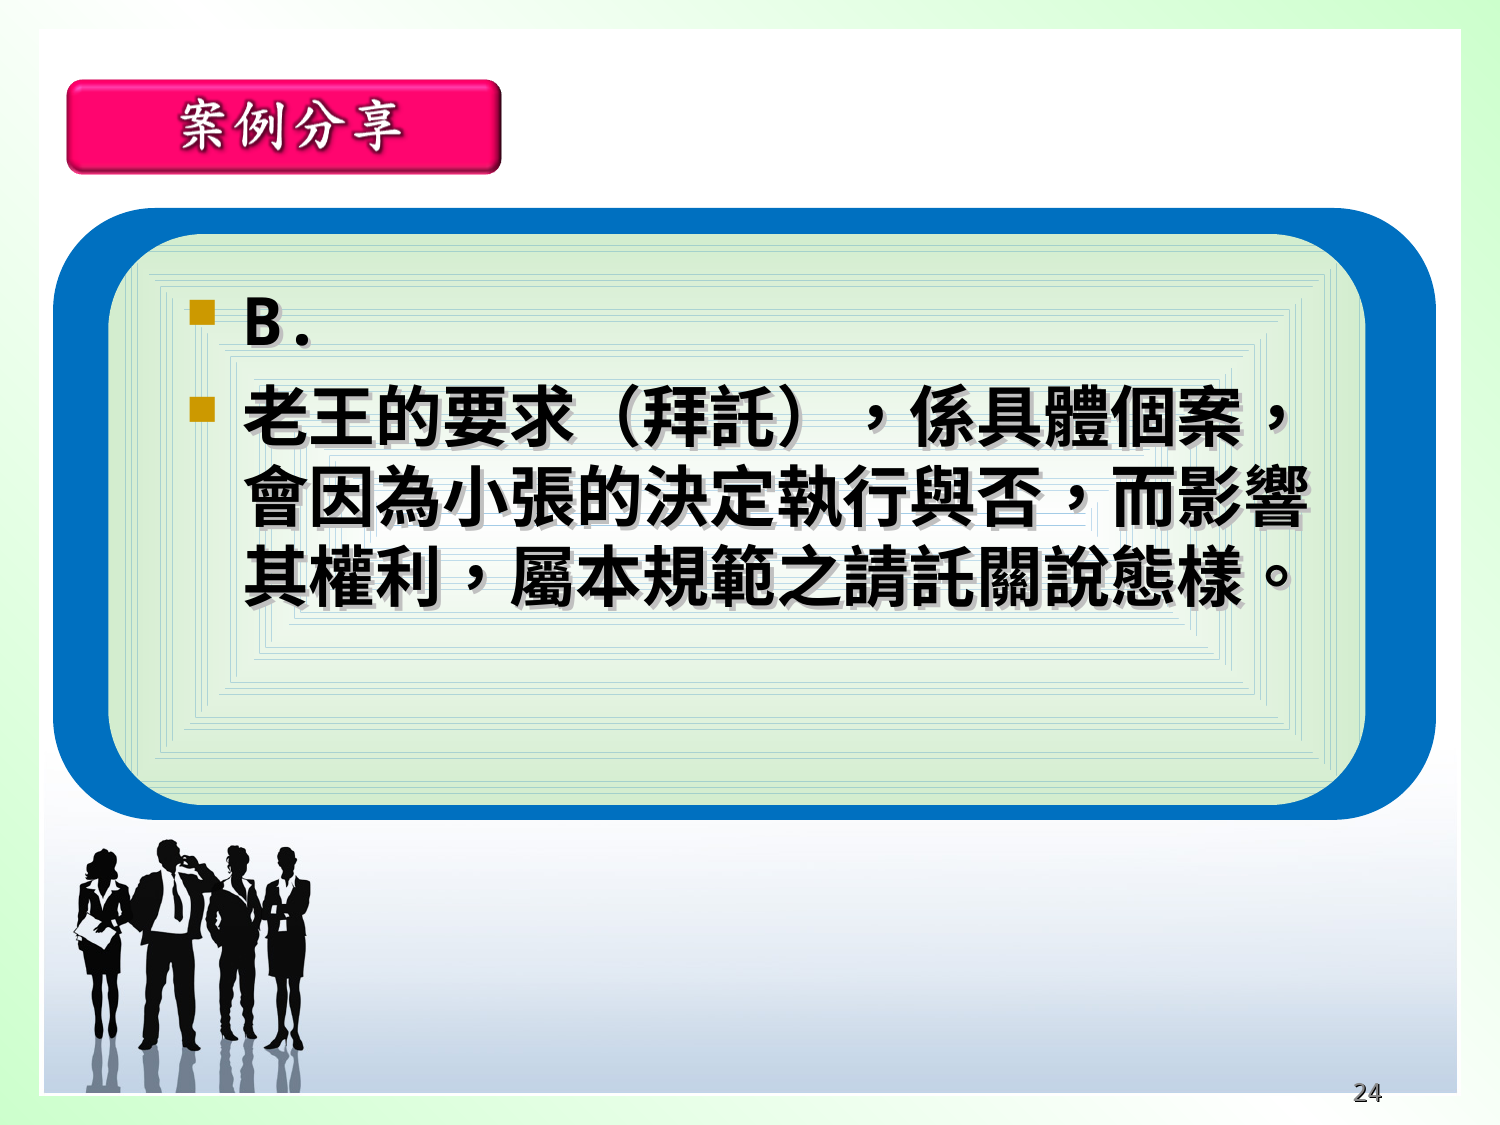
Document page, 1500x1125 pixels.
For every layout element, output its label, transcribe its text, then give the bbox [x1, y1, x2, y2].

picture [39, 29, 1461, 1096]
text_box [53, 207, 1436, 820]
list B. 老王的要求（拜託），係具體個案，會因為小張的決定執行與否，而影響其權利，屬本規範之請託關說態樣。 [171, 270, 1334, 768]
text_box <編號> [1078, 1063, 1429, 1124]
